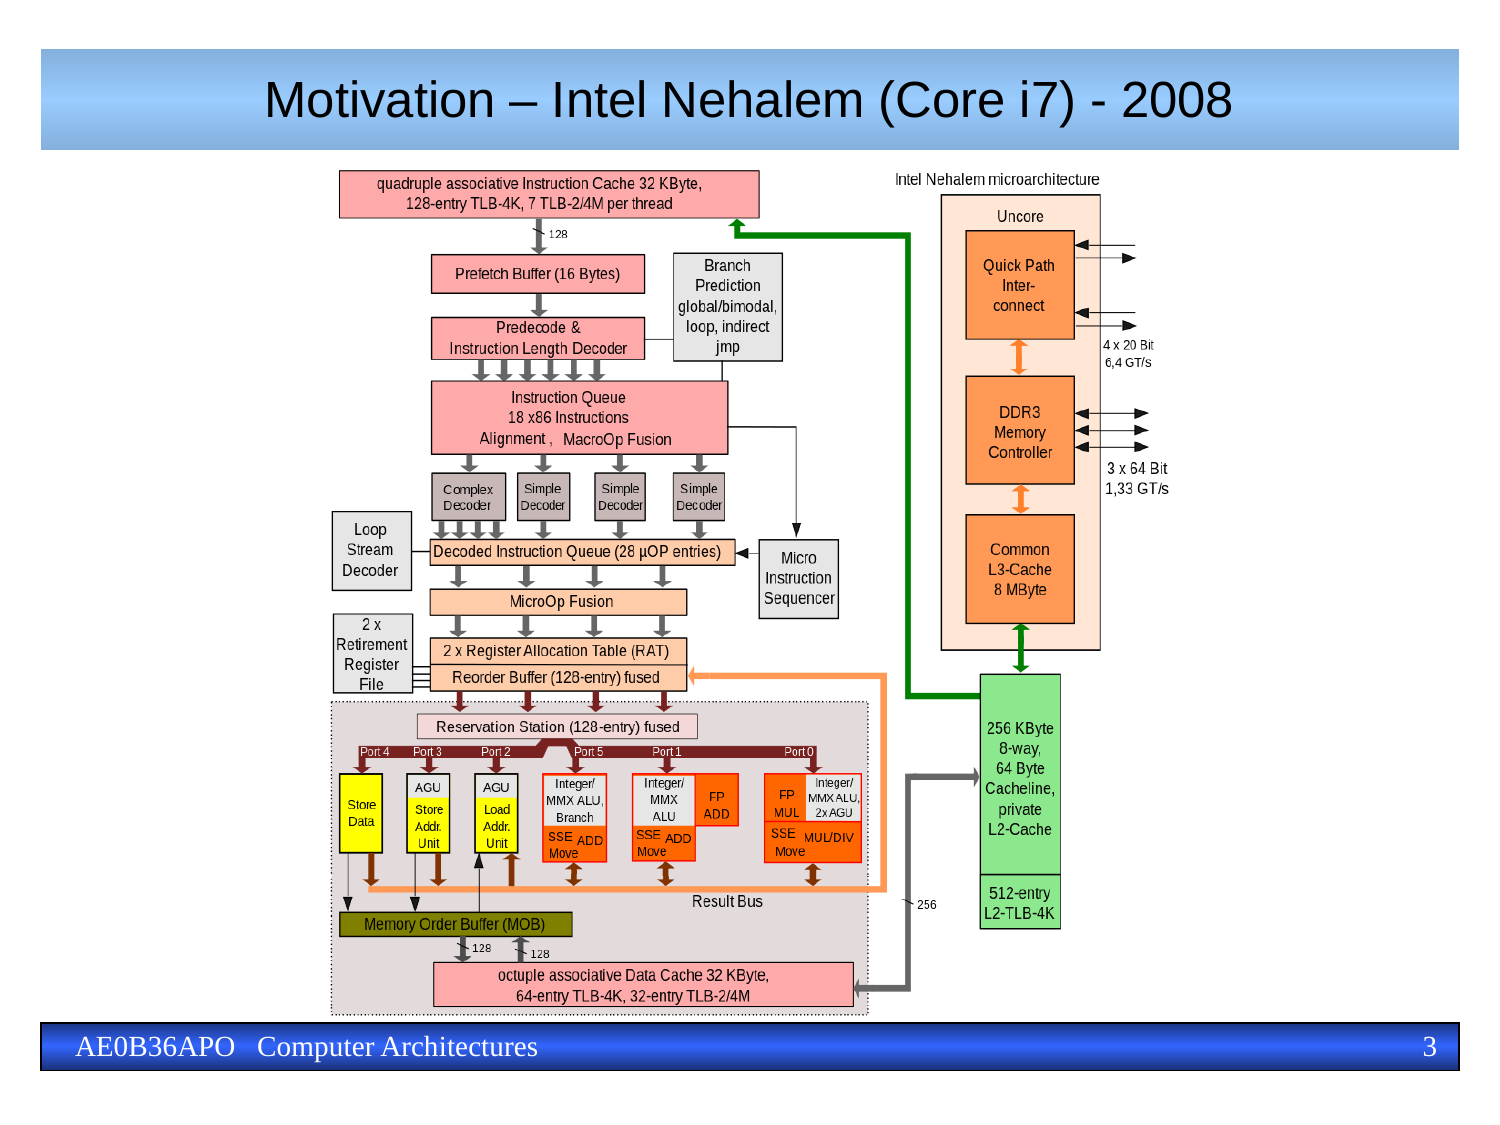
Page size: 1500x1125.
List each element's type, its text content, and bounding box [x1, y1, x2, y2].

picture [318, 156, 1182, 1022]
title Motivation – Intel Nehalem (Core i7) - 2008 [41, 49, 1459, 150]
